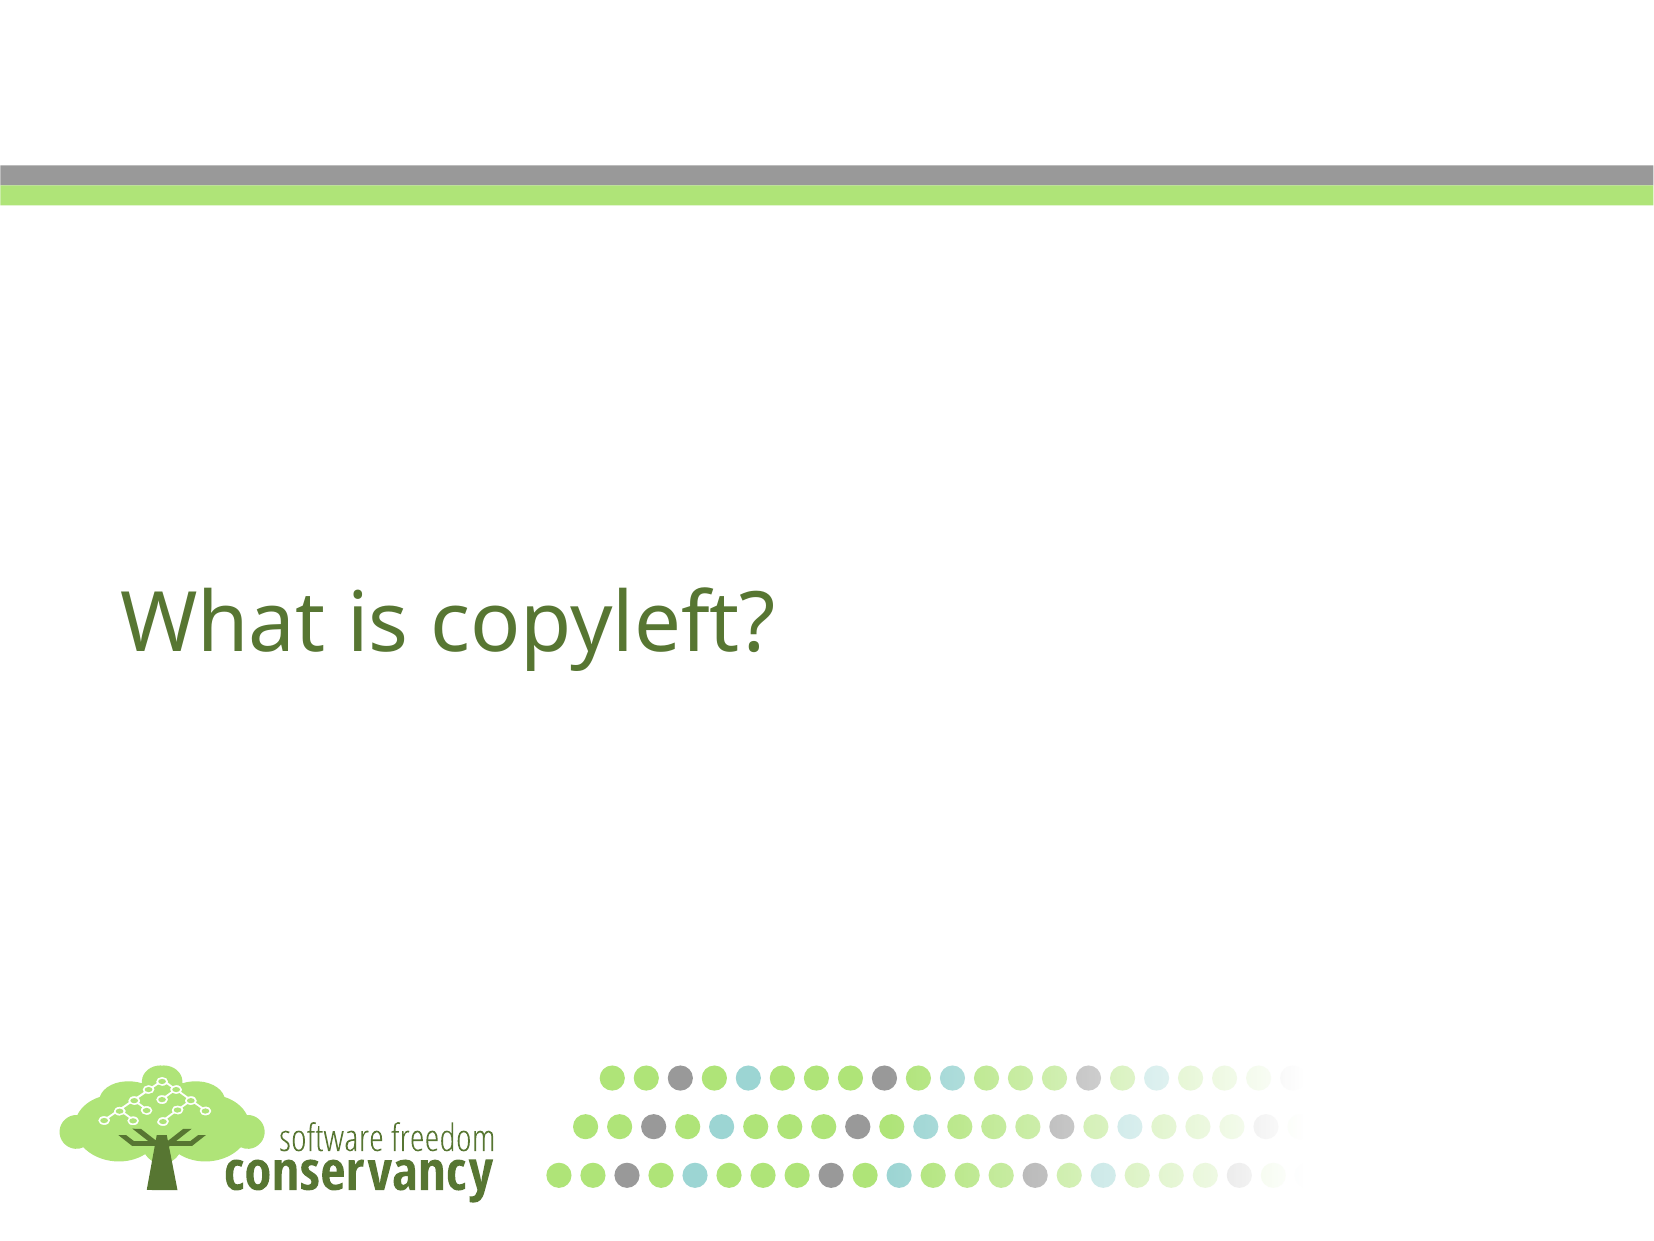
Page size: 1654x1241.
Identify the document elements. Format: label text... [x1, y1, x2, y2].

title What is copyleft? [120, 515, 1576, 723]
